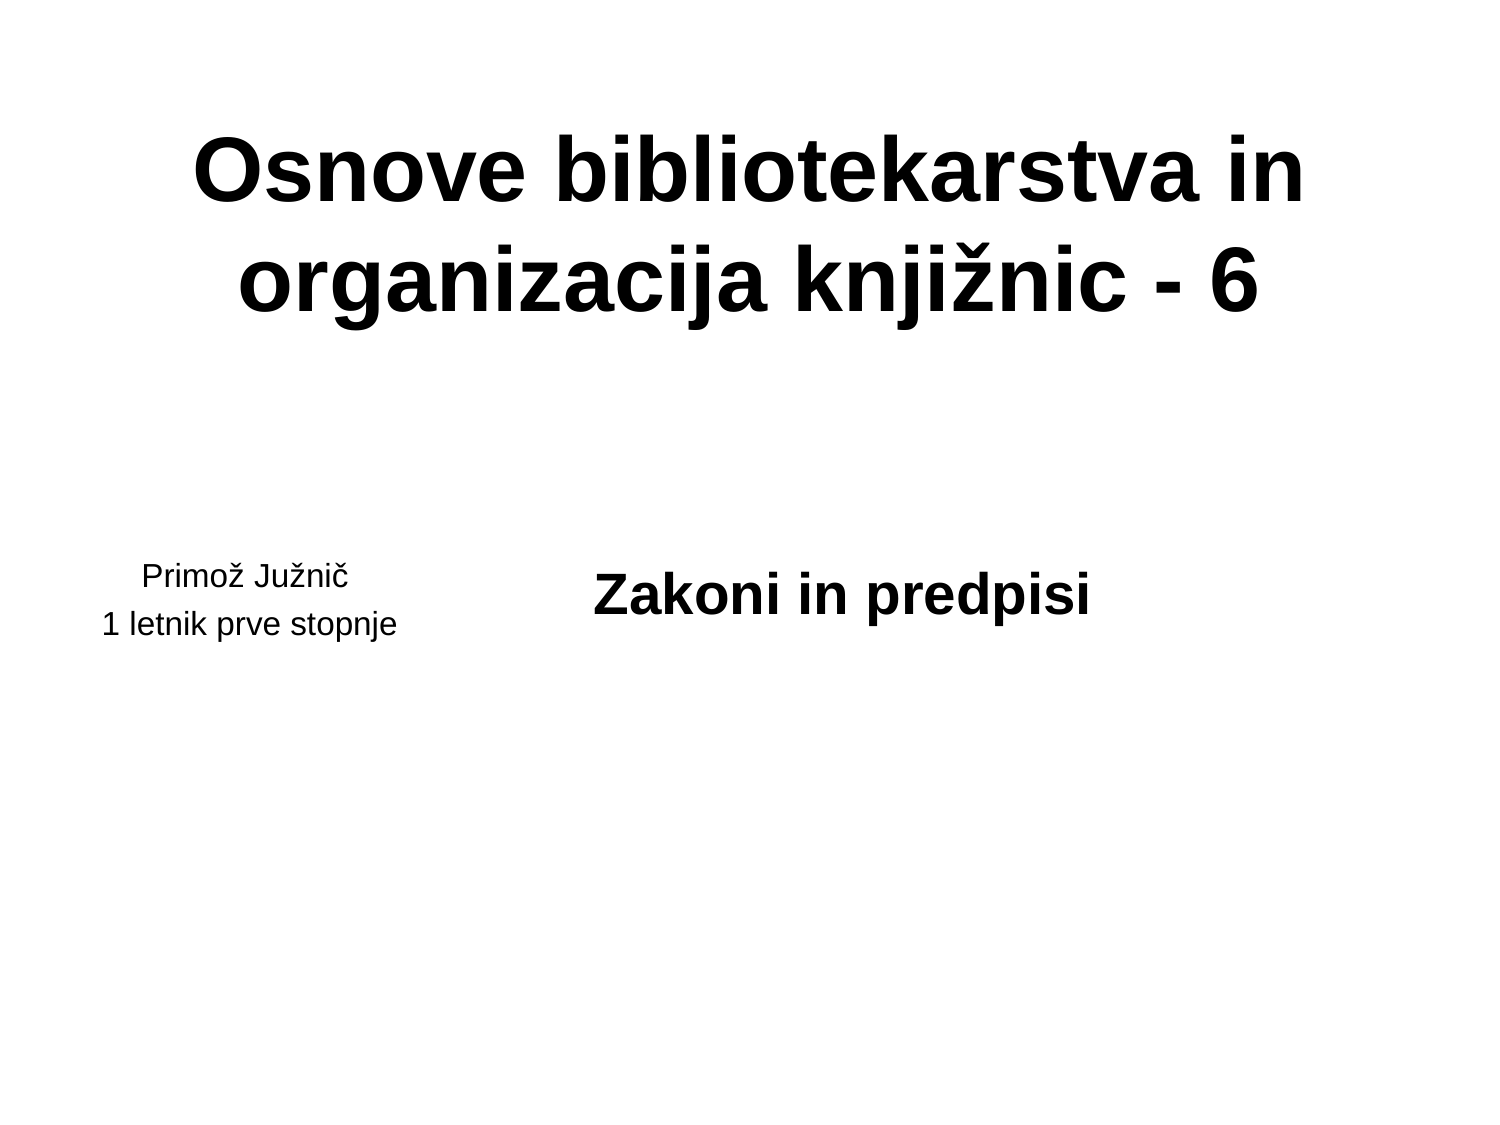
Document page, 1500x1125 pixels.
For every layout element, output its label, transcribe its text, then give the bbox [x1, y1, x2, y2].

subtitle Zakoni in predpisi [578, 449, 1375, 976]
title Osnove bibliotekarstva in organizacija knjižnic - 6 [112, 102, 1388, 338]
text_box Primož Južnič 1 letnik prve stopnje [37, 450, 463, 1051]
